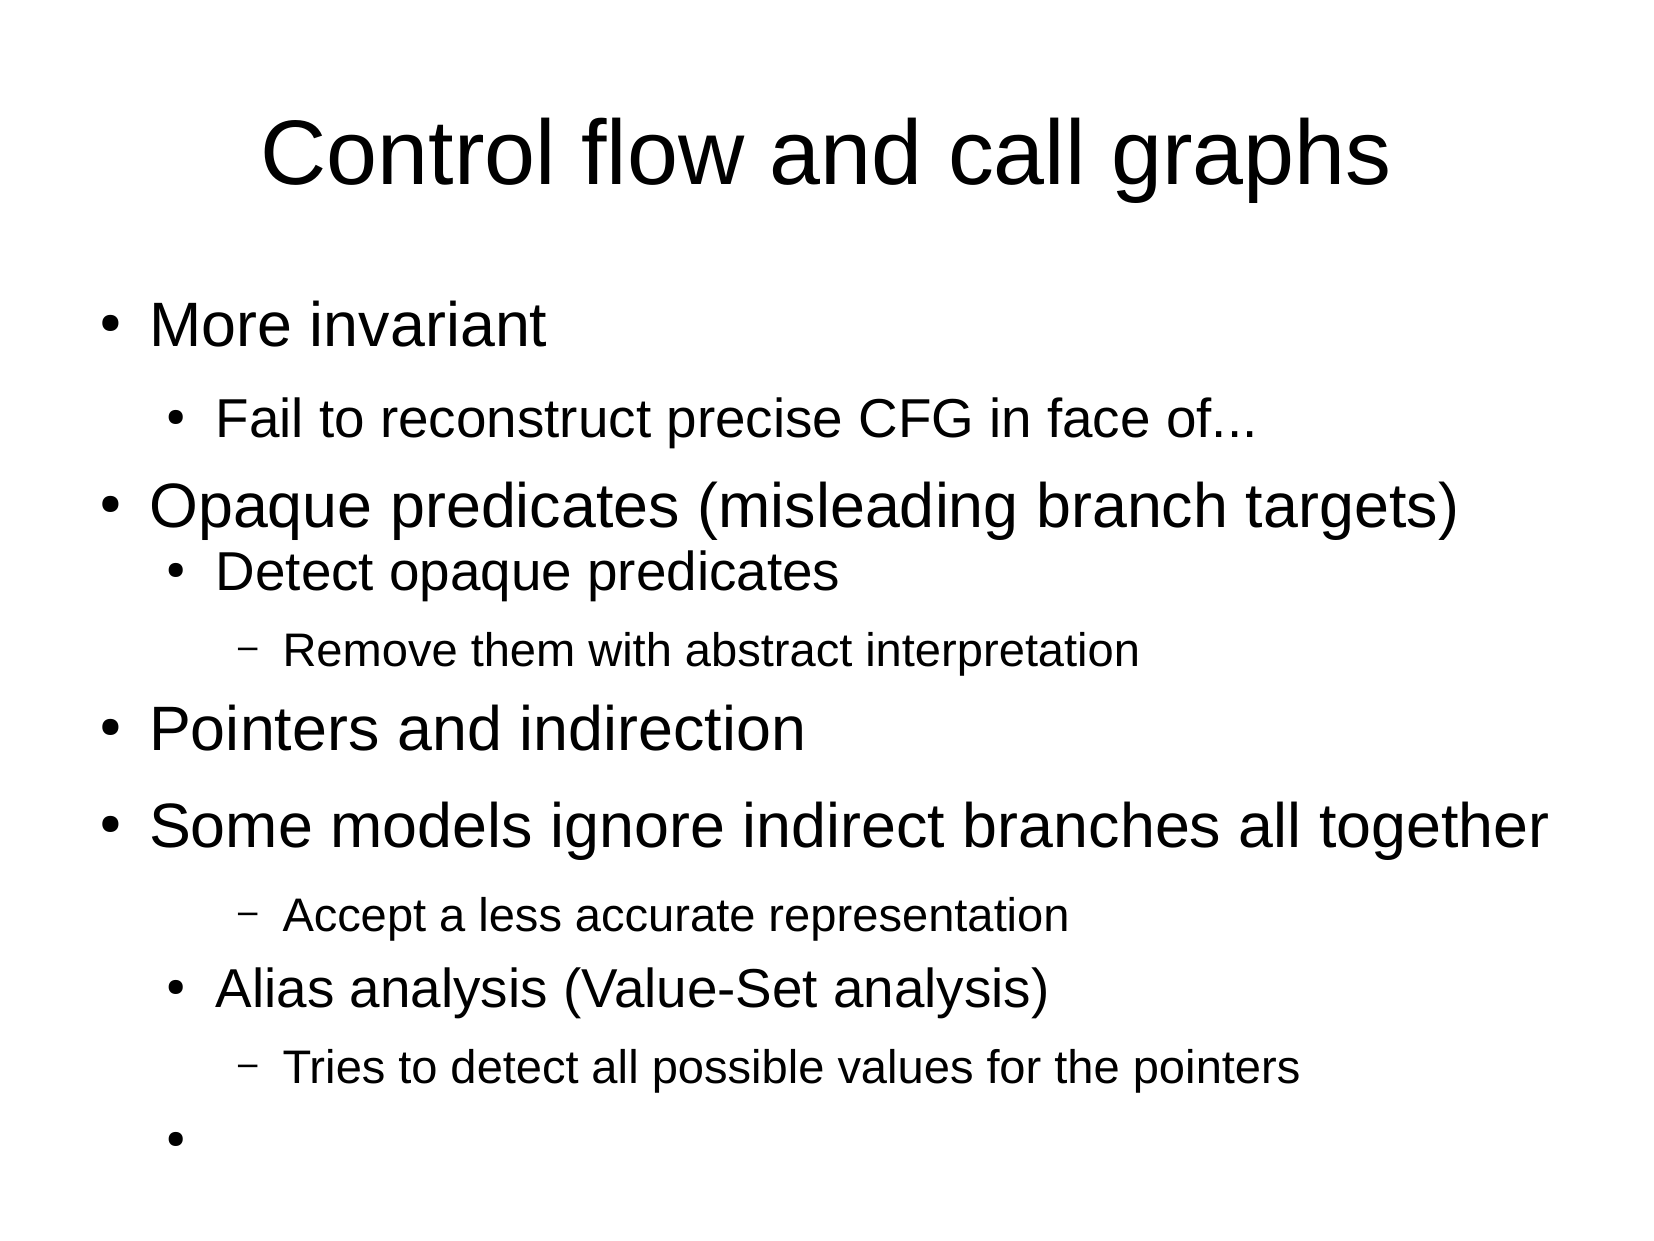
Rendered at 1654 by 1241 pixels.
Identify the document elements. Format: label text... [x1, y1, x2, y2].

title Control flow and call graphs [82, 49, 1571, 257]
list More invariant Fail to reconstruct precise CFG in face of... Opaque predicates (misleading branch targets) Detect opaque predicates Remove them with abstract interpretation Pointers and indirection Some models ignore indirect branches all together Accept a less accurate representation Alias analysis (Value-Set analysis) Tries to detect all possible values for the pointers [82, 290, 1571, 1109]
